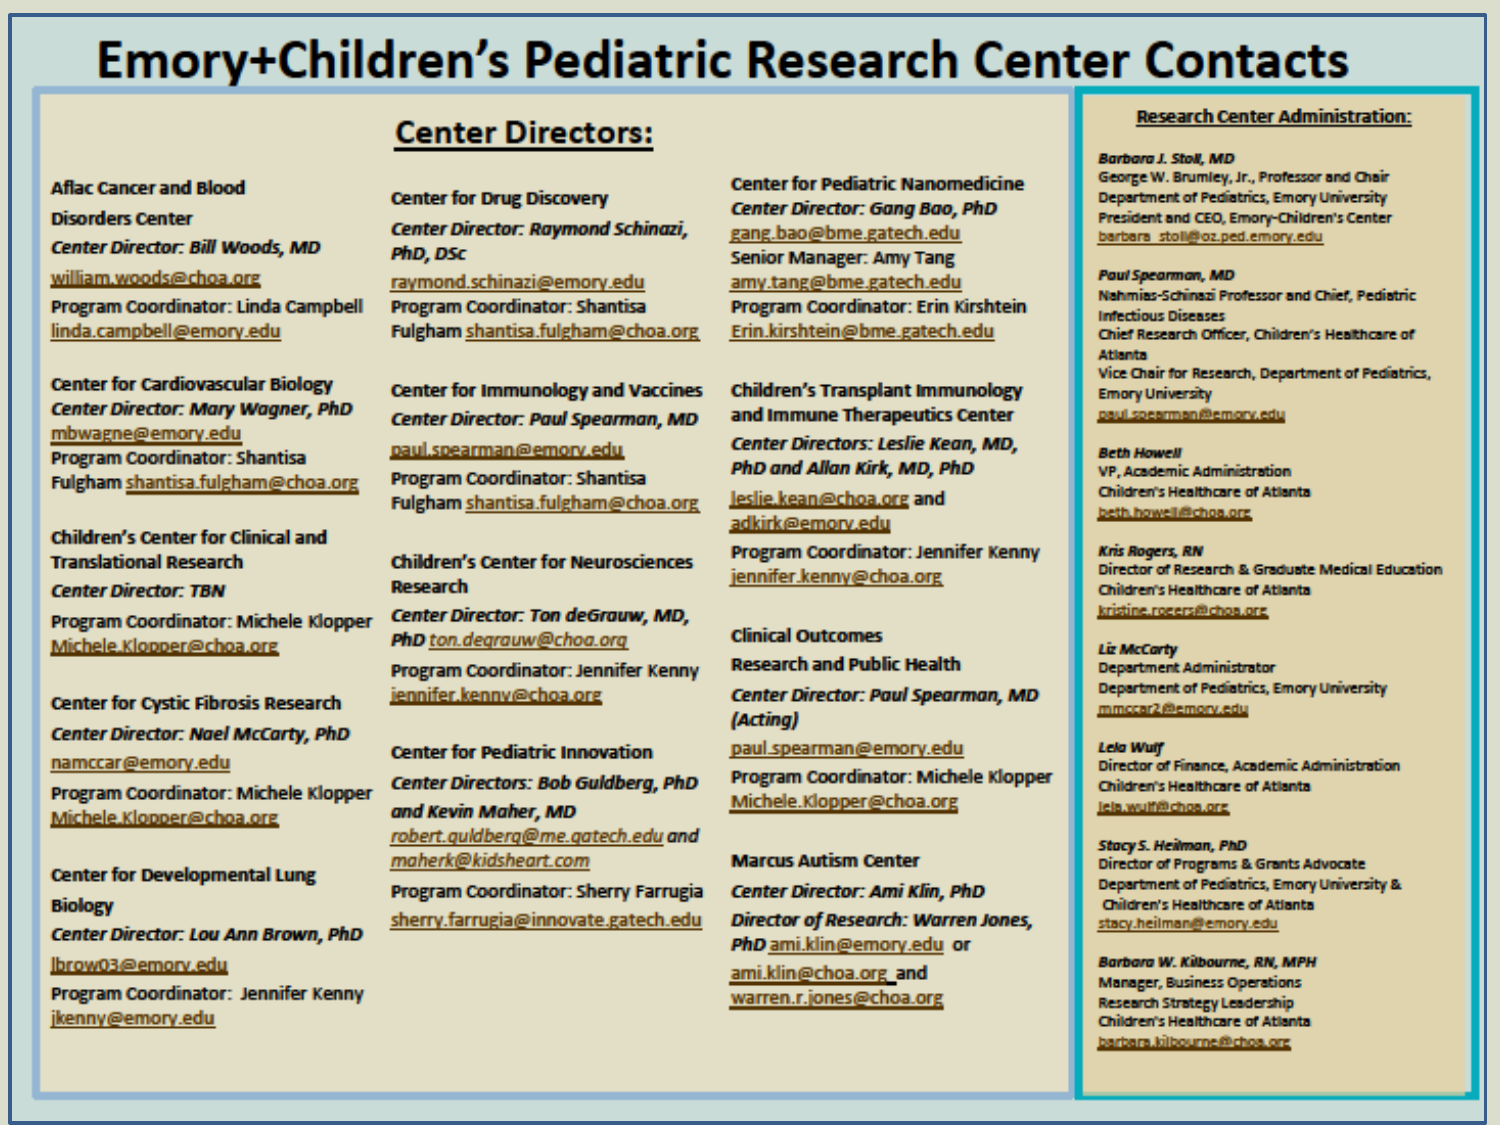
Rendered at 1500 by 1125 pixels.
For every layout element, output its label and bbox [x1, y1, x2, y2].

chart [12, 17, 1484, 1121]
